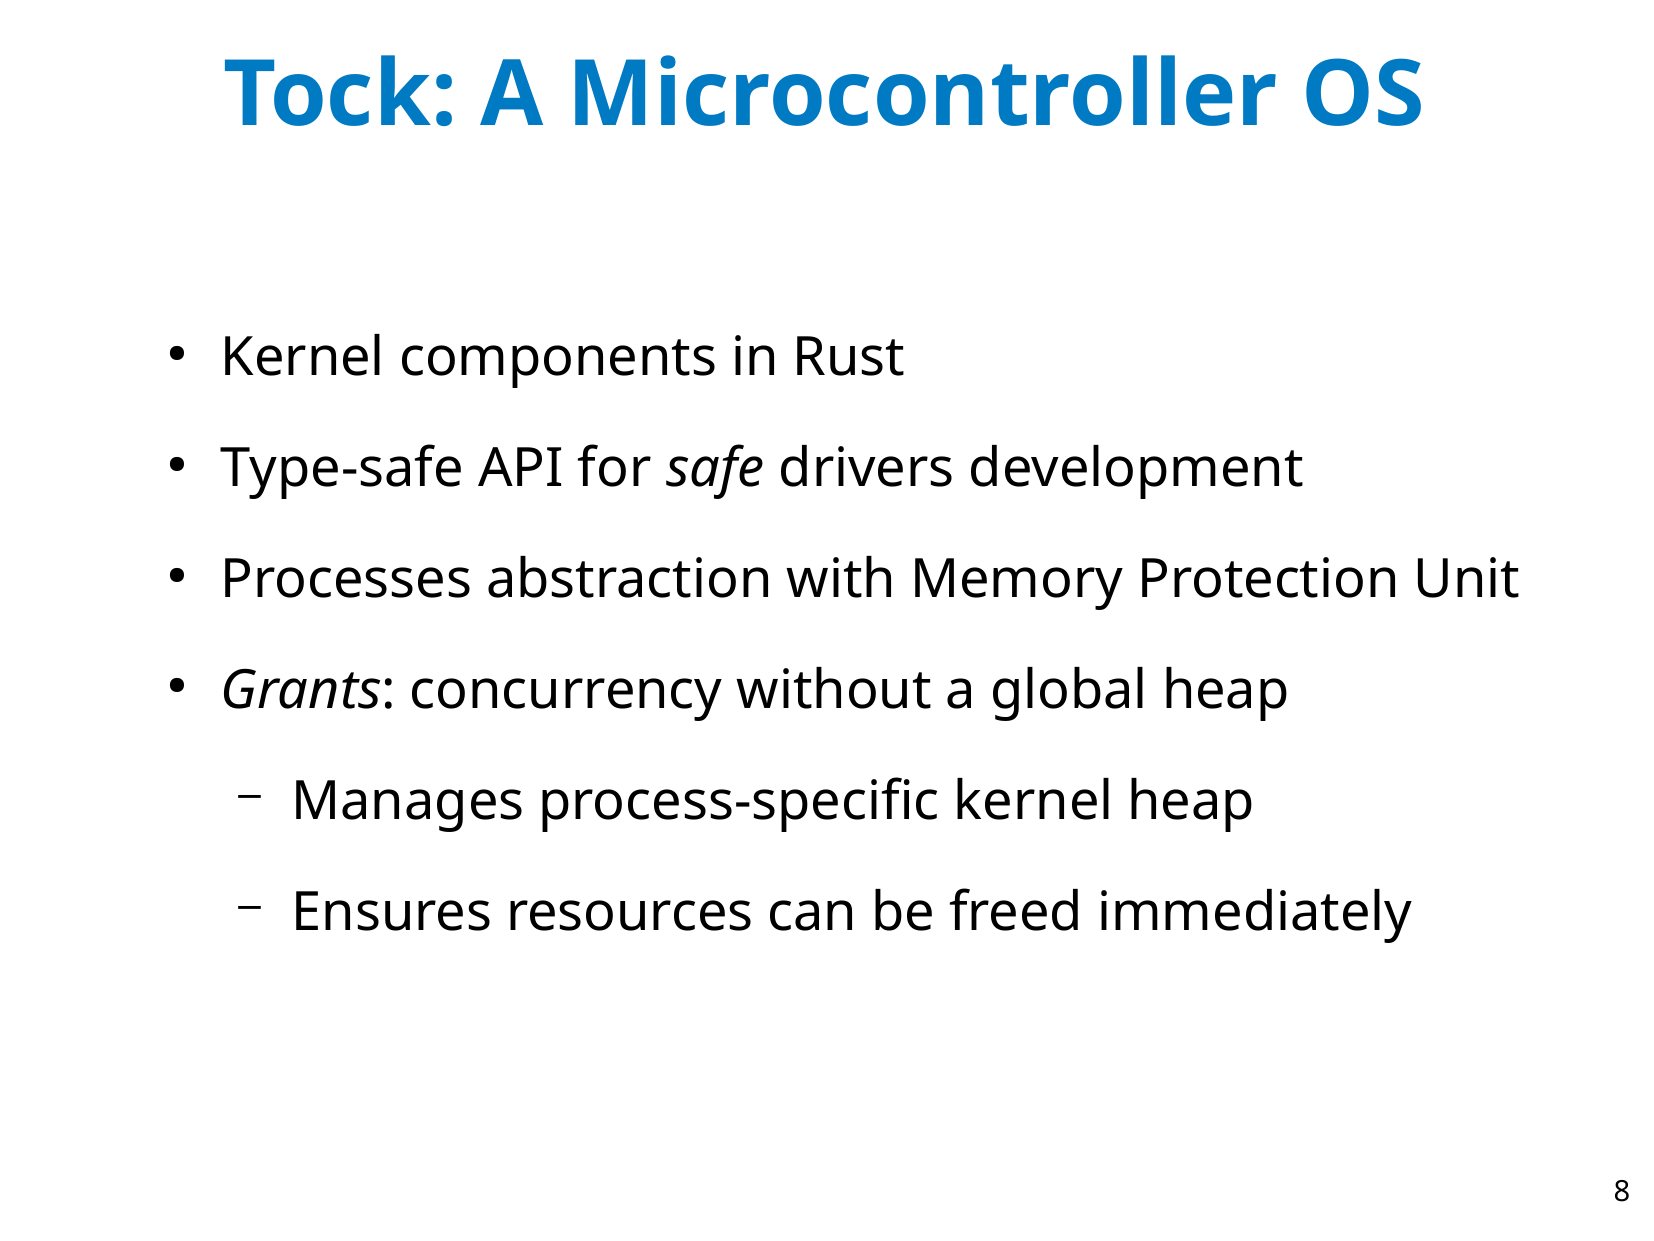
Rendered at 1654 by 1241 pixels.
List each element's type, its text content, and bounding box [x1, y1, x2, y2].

text_box Tock: A Microcontroller OS [0, 0, 1651, 181]
text_box Kernel components in Rust Type-safe API for safe drivers development Processes abstraction with Memory Protection Unit Grants: concurrency without a global heap Manages process-specific kernel heap Ensures resources can be freed immediately [134, 151, 1537, 1075]
